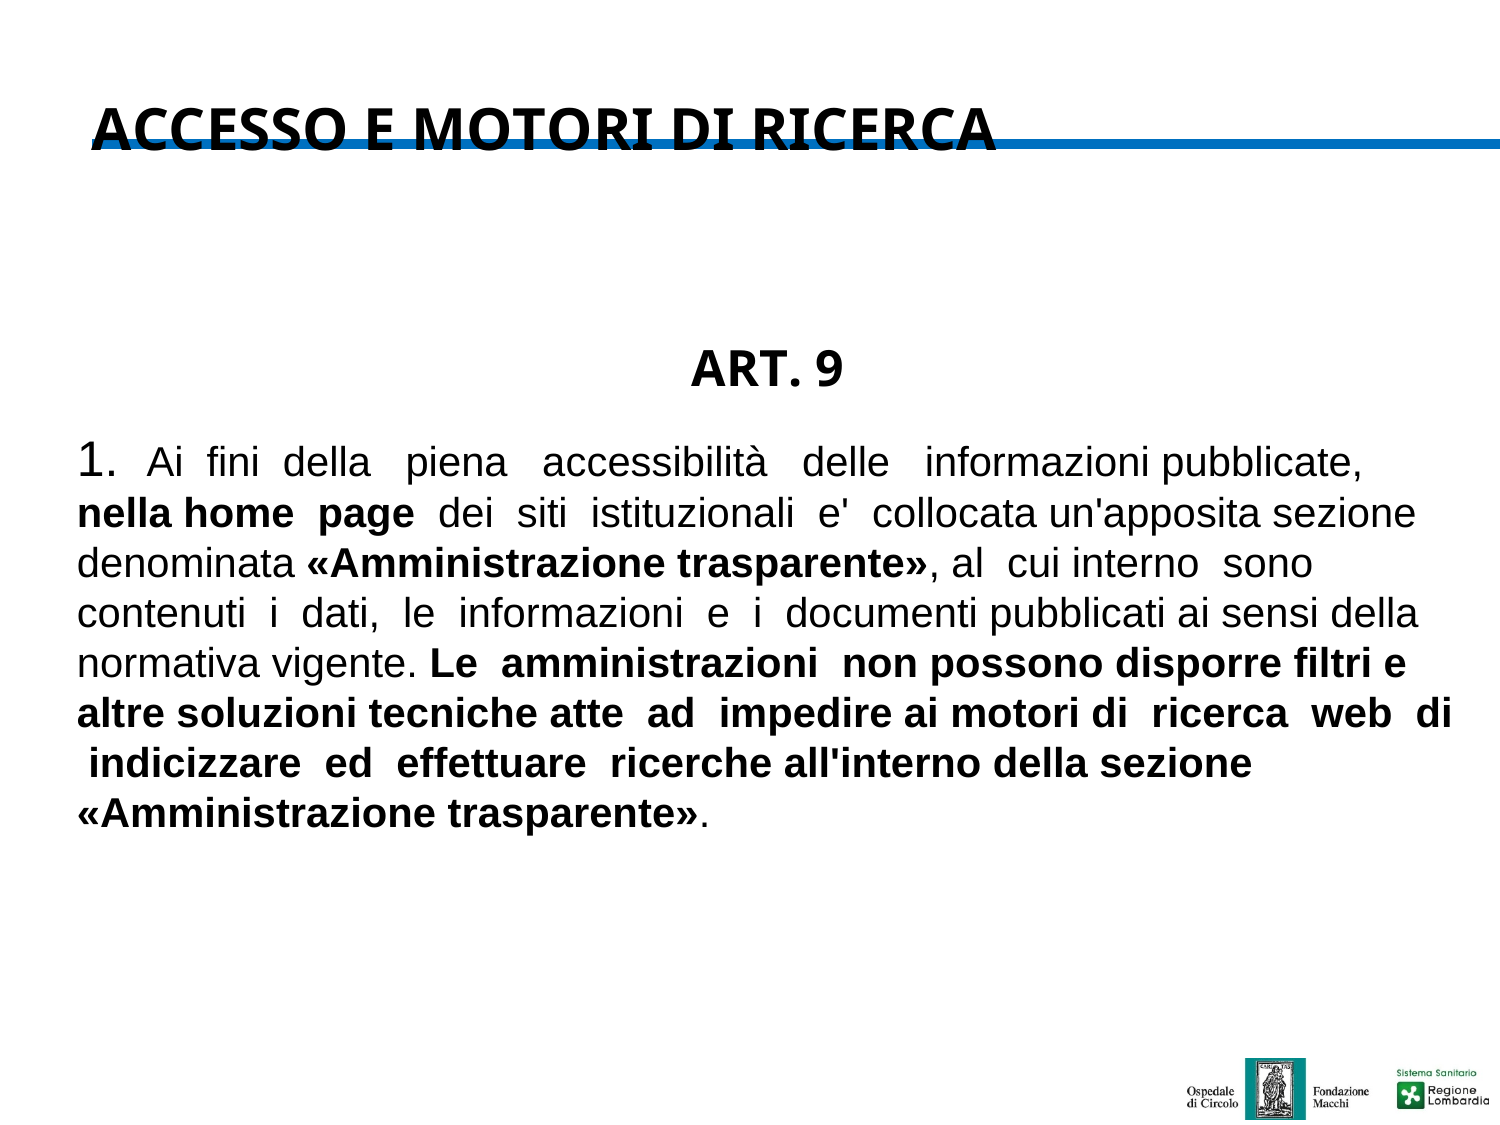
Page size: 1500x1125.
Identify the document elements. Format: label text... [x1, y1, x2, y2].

title ACCESSO E MOTORI DI RICERCA [76, 90, 1374, 197]
text_box [1374, 140, 1500, 147]
picture [1187, 1058, 1489, 1120]
text_box ART. 9 1. Ai fini della piena accessibilità delle informazioni pubblicate, nella home page dei siti istituzionali e' collocata un'apposita sezione denominata «Amministrazione trasparente», al cui interno sono contenuti i dati, le informazioni e i documenti pubblicati ai sensi della normativa vigente. Le amministrazioni non possono disporre filtri e altre soluzioni tecniche atte ad impedire ai motori di ricerca web di indicizzare ed effettuare ricerche all'interno della sezione «Amministrazione trasparente». [76, 147, 1459, 976]
